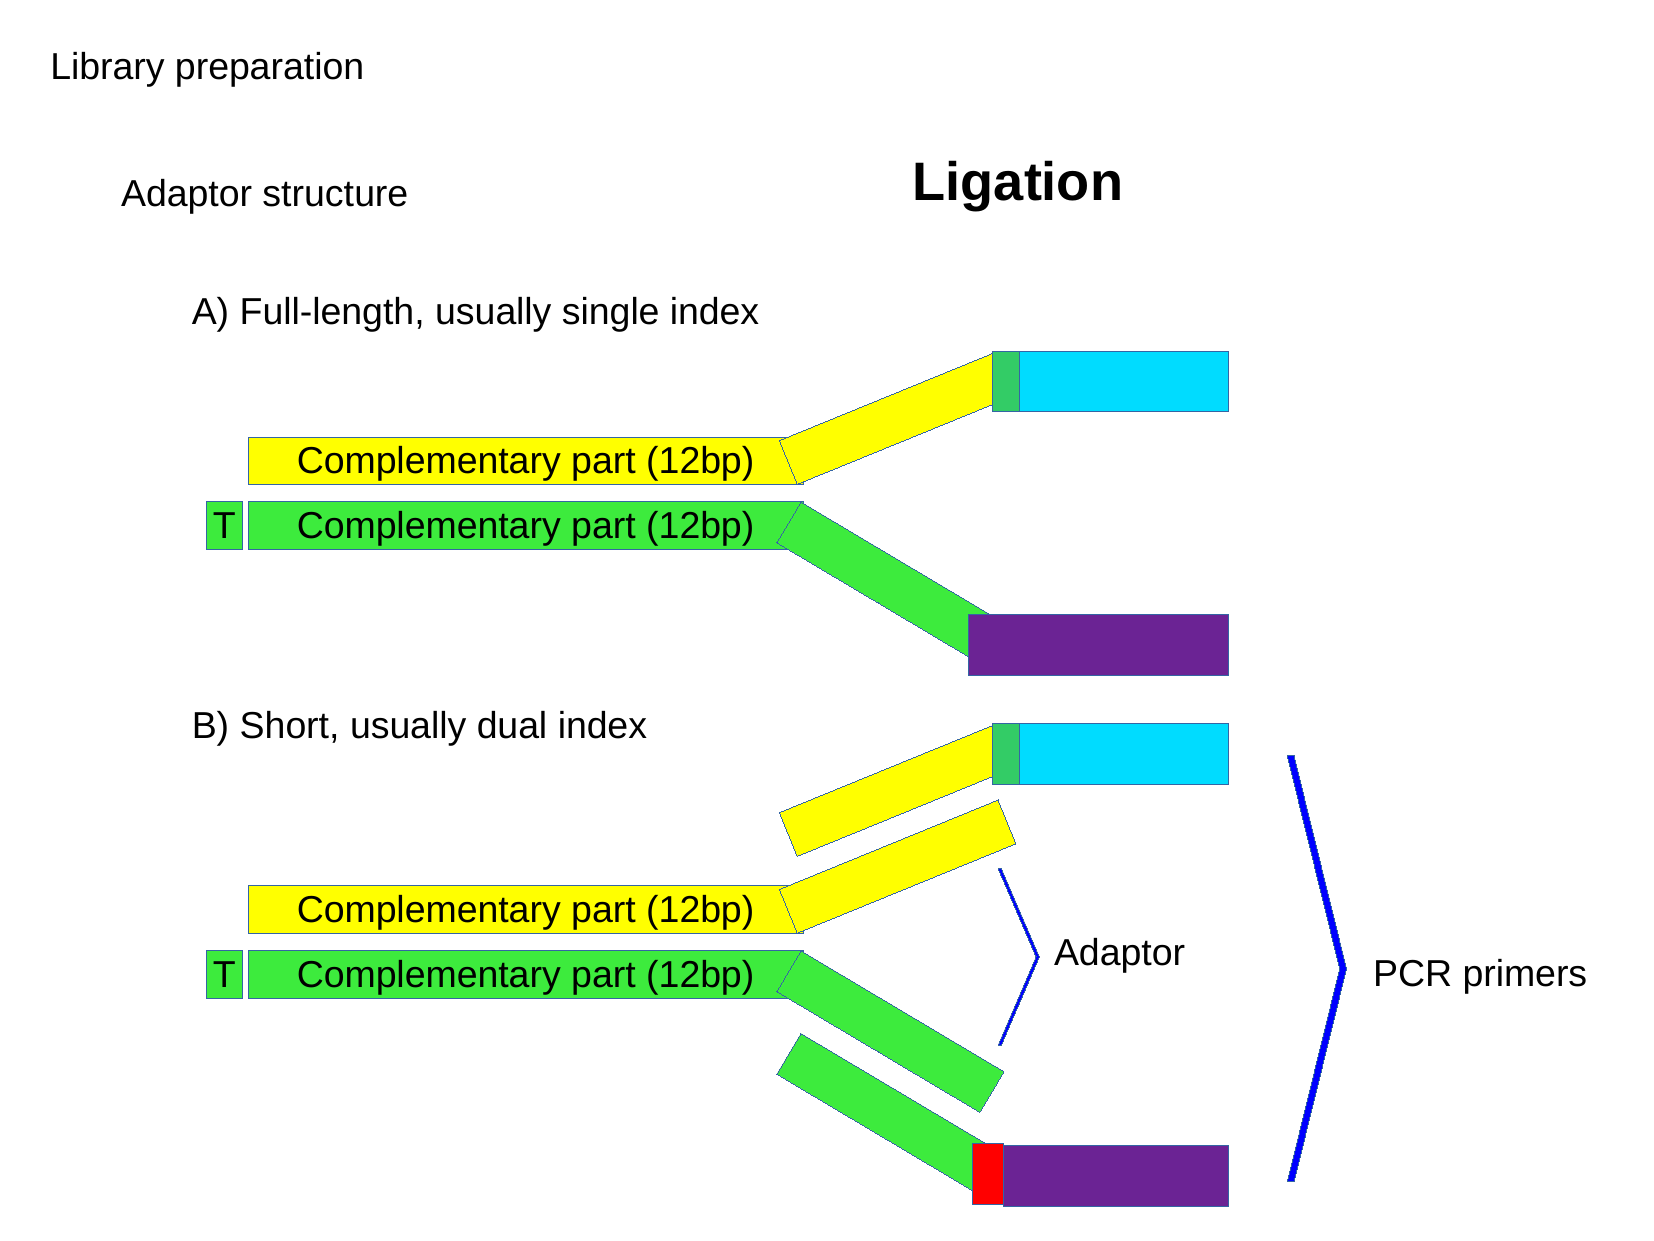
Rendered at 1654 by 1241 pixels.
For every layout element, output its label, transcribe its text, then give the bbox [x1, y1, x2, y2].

text_box Adaptor structure [106, 165, 424, 223]
text_box Library preparation [35, 37, 379, 95]
text_box [779, 723, 1229, 857]
text_box [779, 351, 1229, 485]
text_box Ligation [897, 143, 1139, 220]
text_box PCR primers [1358, 944, 1603, 1002]
text_box Adaptor [1039, 923, 1201, 981]
text_box [776, 501, 1229, 676]
text_box [776, 950, 1004, 1113]
text_box Complementary part (12bp) [248, 885, 797, 934]
text_box [779, 799, 1016, 934]
text_box T [206, 501, 243, 550]
text_box A) Full-length, usually single index [177, 283, 775, 341]
text_box B) Short, usually dual index [177, 696, 663, 754]
text_box [998, 868, 1040, 1046]
text_box Complementary part (12bp) [248, 501, 800, 550]
text_box Complementary part (12bp) [248, 950, 800, 999]
text_box T [206, 950, 243, 999]
text_box [1287, 755, 1347, 1182]
text_box Complementary part (12bp) [248, 437, 797, 485]
text_box [776, 1033, 1229, 1207]
